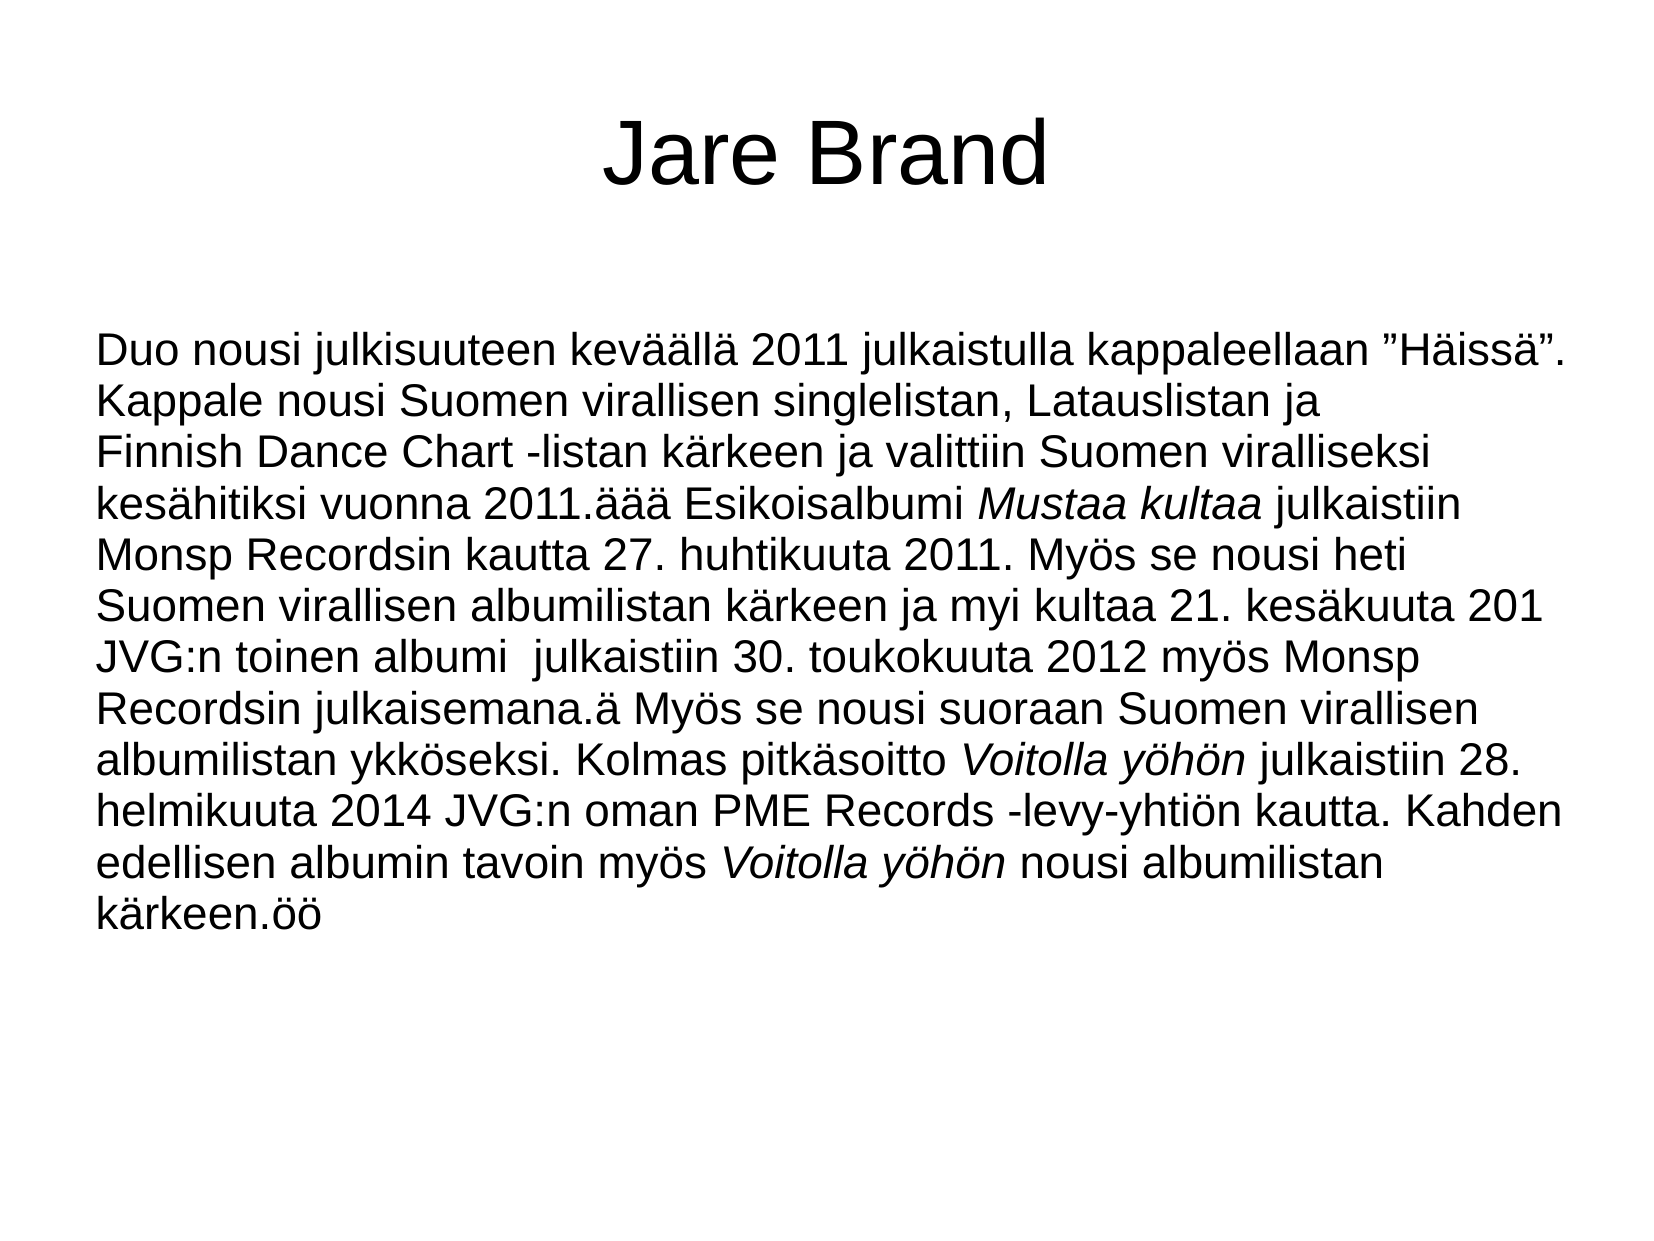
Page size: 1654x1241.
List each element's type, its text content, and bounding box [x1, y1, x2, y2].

list Duo nousi julkisuuteen keväällä 2011 julkaistulla kappaleellaan ”Häissä”. Kappale nousi Suomen virallisen singlelistan, Latauslistan ja Finnish Dance Chart -listan kärkeen ja valittiin Suomen viralliseksi kesähitiksi vuonna 2011.äää Esikoisalbumi Mustaa kultaa julkaistiin Monsp Recordsin kautta 27. huhtikuuta 2011. Myös se nousi heti Suomen virallisen albumilistan kärkeen ja myi kultaa 21. kesäkuuta 201 JVG:n toinen albumi julkaistiin 30. toukokuuta 2012 myös Monsp Recordsin julkaisemana.ä Myös se nousi suoraan Suomen virallisen albumilistan ykköseksi. Kolmas pitkäsoitto Voitolla yöhön julkaistiin 28. helmikuuta 2014 JVG:n oman PME Records -levy-yhtiön kautta. Kahden edellisen albumin tavoin myös Voitolla yöhön nousi albumilistan kärkeen.öö [95, 323, 1584, 1044]
title Jare Brand [82, 49, 1571, 257]
